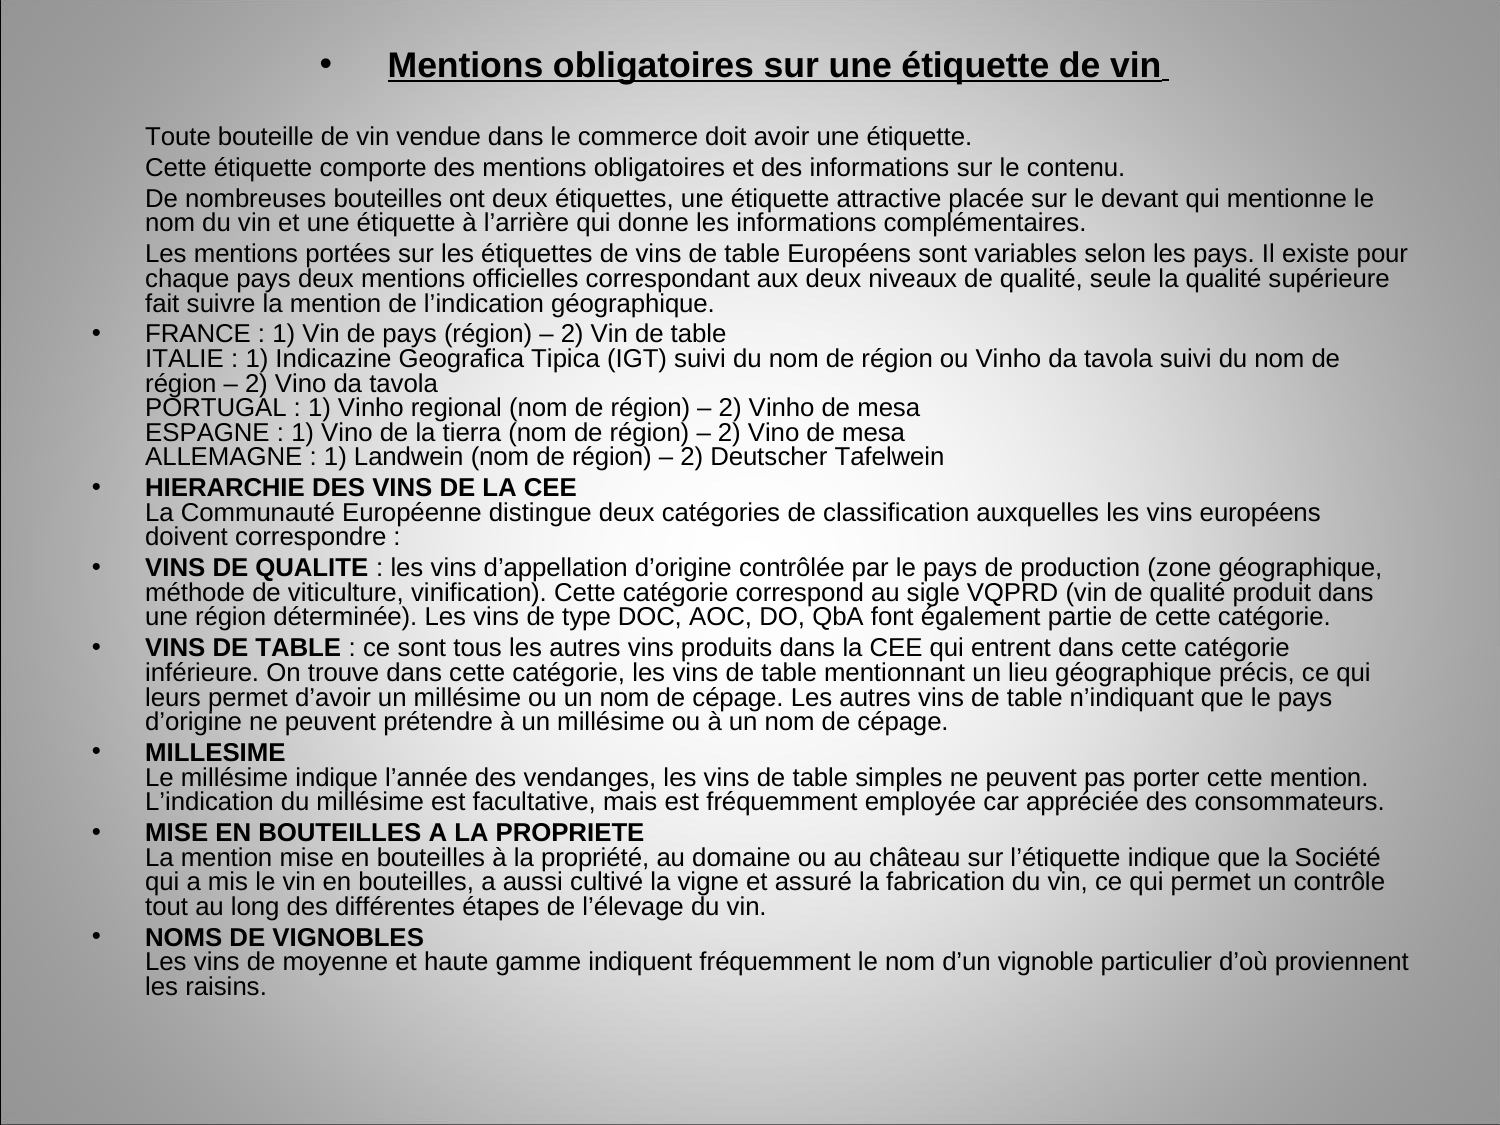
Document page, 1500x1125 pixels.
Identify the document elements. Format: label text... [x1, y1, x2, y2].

picture [0, 0, 1500, 1125]
list Mentions obligatoires sur une étiquette de vin Toute bouteille de vin vendue dans le commerce doit avoir une étiquette. Cette étiquette comporte des mentions obligatoires et des informations sur le contenu. De nombreuses bouteilles ont deux étiquettes, une étiquette attractive placée sur le devant qui mentionne le nom du vin et une étiquette à l’arrière qui donne les informations complémentaires. Les mentions portées sur les étiquettes de vins de table Européens sont variables selon les pays. Il existe pour chaque pays deux mentions officielles correspondant aux deux niveaux de qualité, seule la qualité supérieure fait suivre la mention de l’indication géographique. FRANCE : 1) Vin de pays (région) – 2) Vin de table ITALIE : 1) Indicazine Geografica Tipica (IGT) suivi du nom de région ou Vinho da tavola suivi du nom de région – 2) Vino da tavola PORTUGAL : 1) Vinho regional (nom de région) – 2) Vinho de mesa ESPAGNE : 1) Vino de la tierra (nom de région) – 2) Vino de mesa ALLEMAGNE : 1) Landwein (nom de région) – 2) Deutscher Tafelwein HIERARCHIE DES VINS DE LA CEE La Communauté Européenne distingue deux catégories de classification auxquelles les vins européens doivent correspondre : VINS DE QUALITE : les vins d’appellation d’origine contrôlée par le pays de production (zone géographique, méthode de viticulture, vinification). Cette catégorie correspond au sigle VQPRD (vin de qualité produit dans une région déterminée). Les vins de type DOC, AOC, DO, QbA font également partie de cette catégorie. VINS DE TABLE : ce sont tous les autres vins produits dans la CEE qui entrent dans cette catégorie inférieure. On trouve dans cette catégorie, les vins de table mentionnant un lieu géographique précis, ce qui leurs permet d’avoir un millésime ou un nom de cépage. Les autres vins de table n’indiquant que le pays d’origine ne peuvent prétendre à un millésime ou à un nom de cépage. MILLESIME Le millésime indique l’année des vendanges, les vins de table simples ne peuvent pas porter cette mention. L’indication du millésime est facultative, mais est fréquemment employée car appréciée des consommateurs. MISE EN BOUTEILLES A LA PROPRIETE La mention mise en bouteilles à la propriété, au domaine ou au château sur l’étiquette indique que la Société qui a mis le vin en bouteilles, a aussi cultivé la vigne et assuré la fabrication du vin, ce qui permet un contrôle tout au long des différentes étapes de l’élevage du vin. NOMS DE VIGNOBLES Les vins de moyenne et haute gamme indiquent fréquemment le nom d’un vignoble particulier d’où proviennent les raisins. [76, 42, 1427, 1012]
